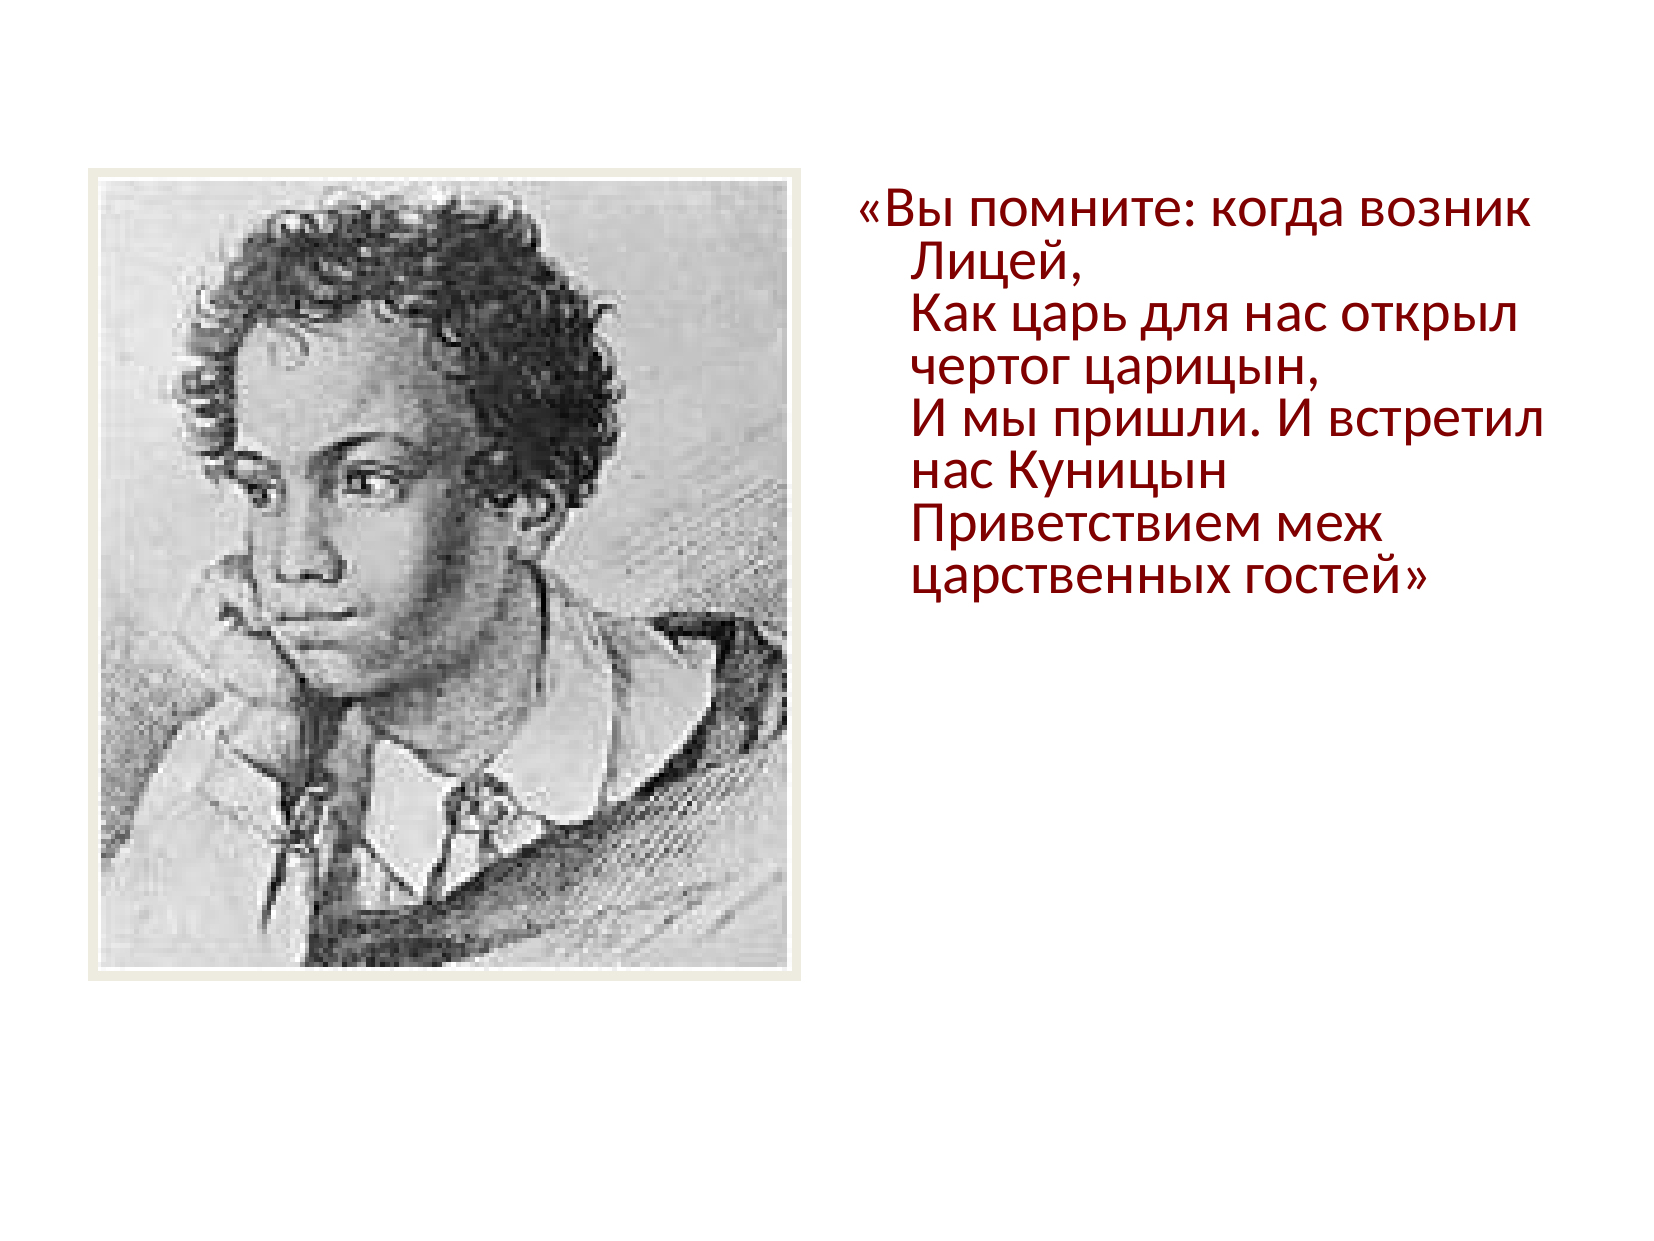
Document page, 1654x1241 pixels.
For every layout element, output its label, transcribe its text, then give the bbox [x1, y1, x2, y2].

list «Вы помните: когда возник Лицей, Как царь для нас открыл чертог царицын, И мы пришли. И встретил нас Куницын Приветствием меж царственных гостей» [839, 177, 1570, 983]
text_box [97, 177, 792, 972]
